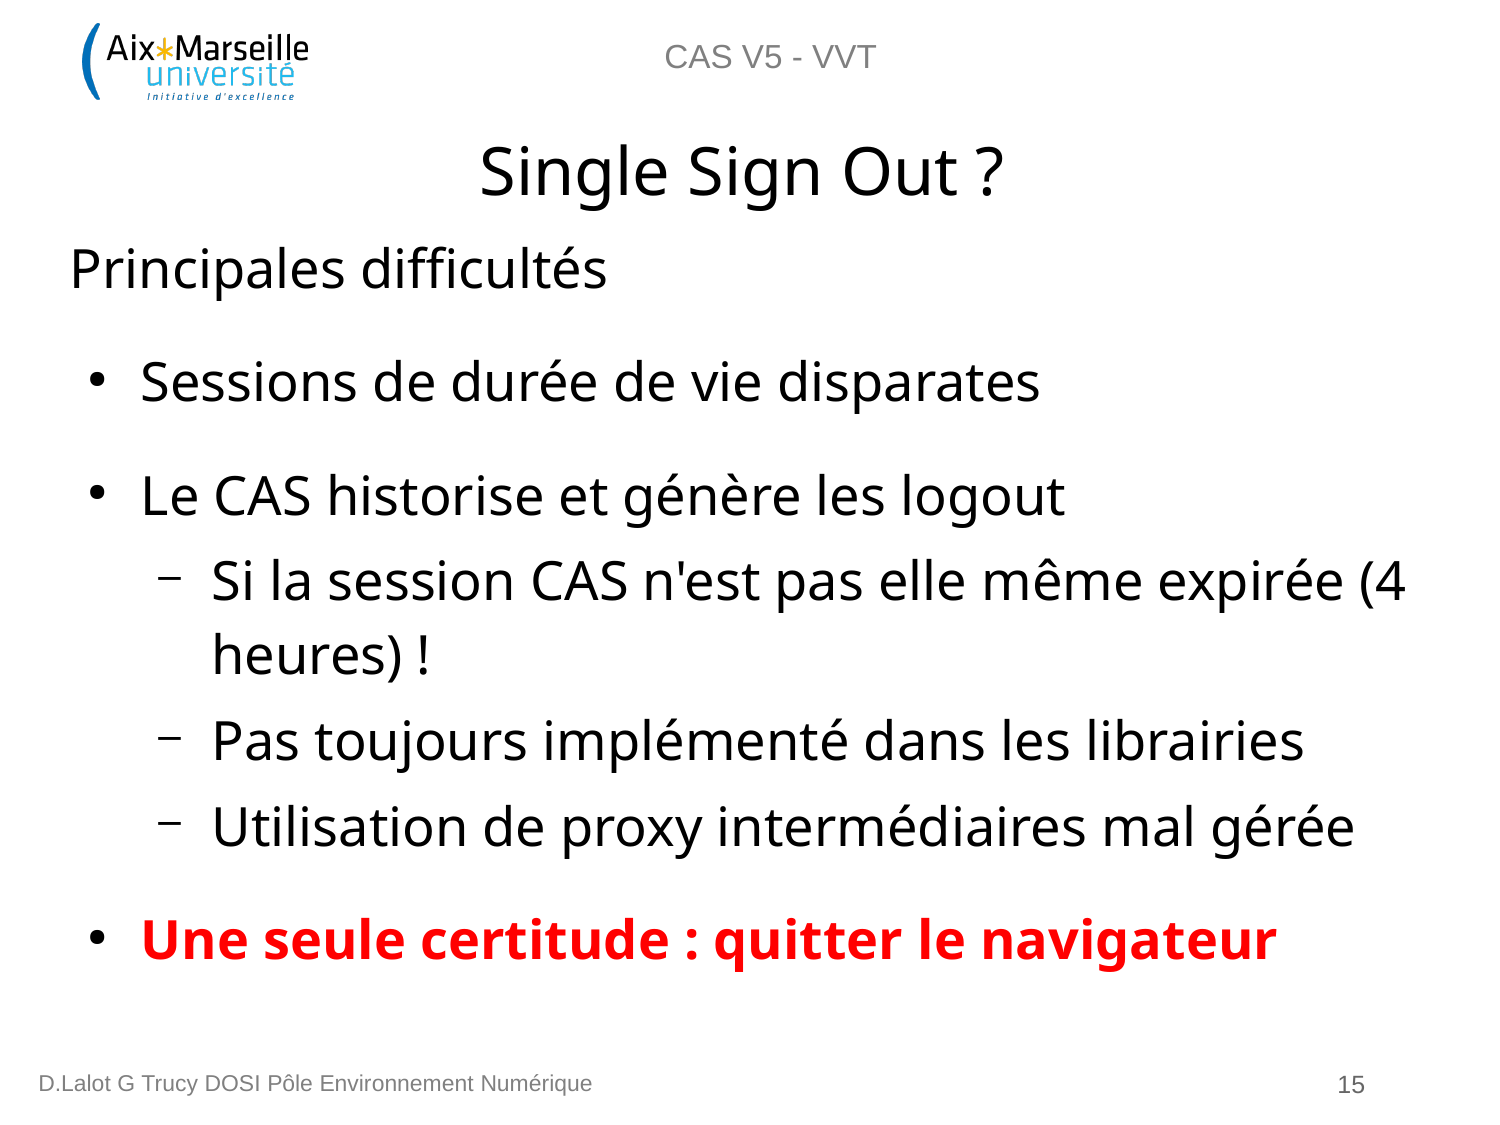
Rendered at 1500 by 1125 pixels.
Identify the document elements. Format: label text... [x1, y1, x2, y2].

title Single Sign Out ? [67, 75, 1418, 264]
list Principales difficultés Sessions de durée de vie disparates Le CAS historise et génère les logout Si la session CAS n'est pas elle même expirée (4 heures) ! Pas toujours implémenté dans les librairies Utilisation de proxy intermédiaires mal gérée Une seule certitude : quitter le navigateur [69, 230, 1420, 1125]
picture [82, 23, 308, 75]
